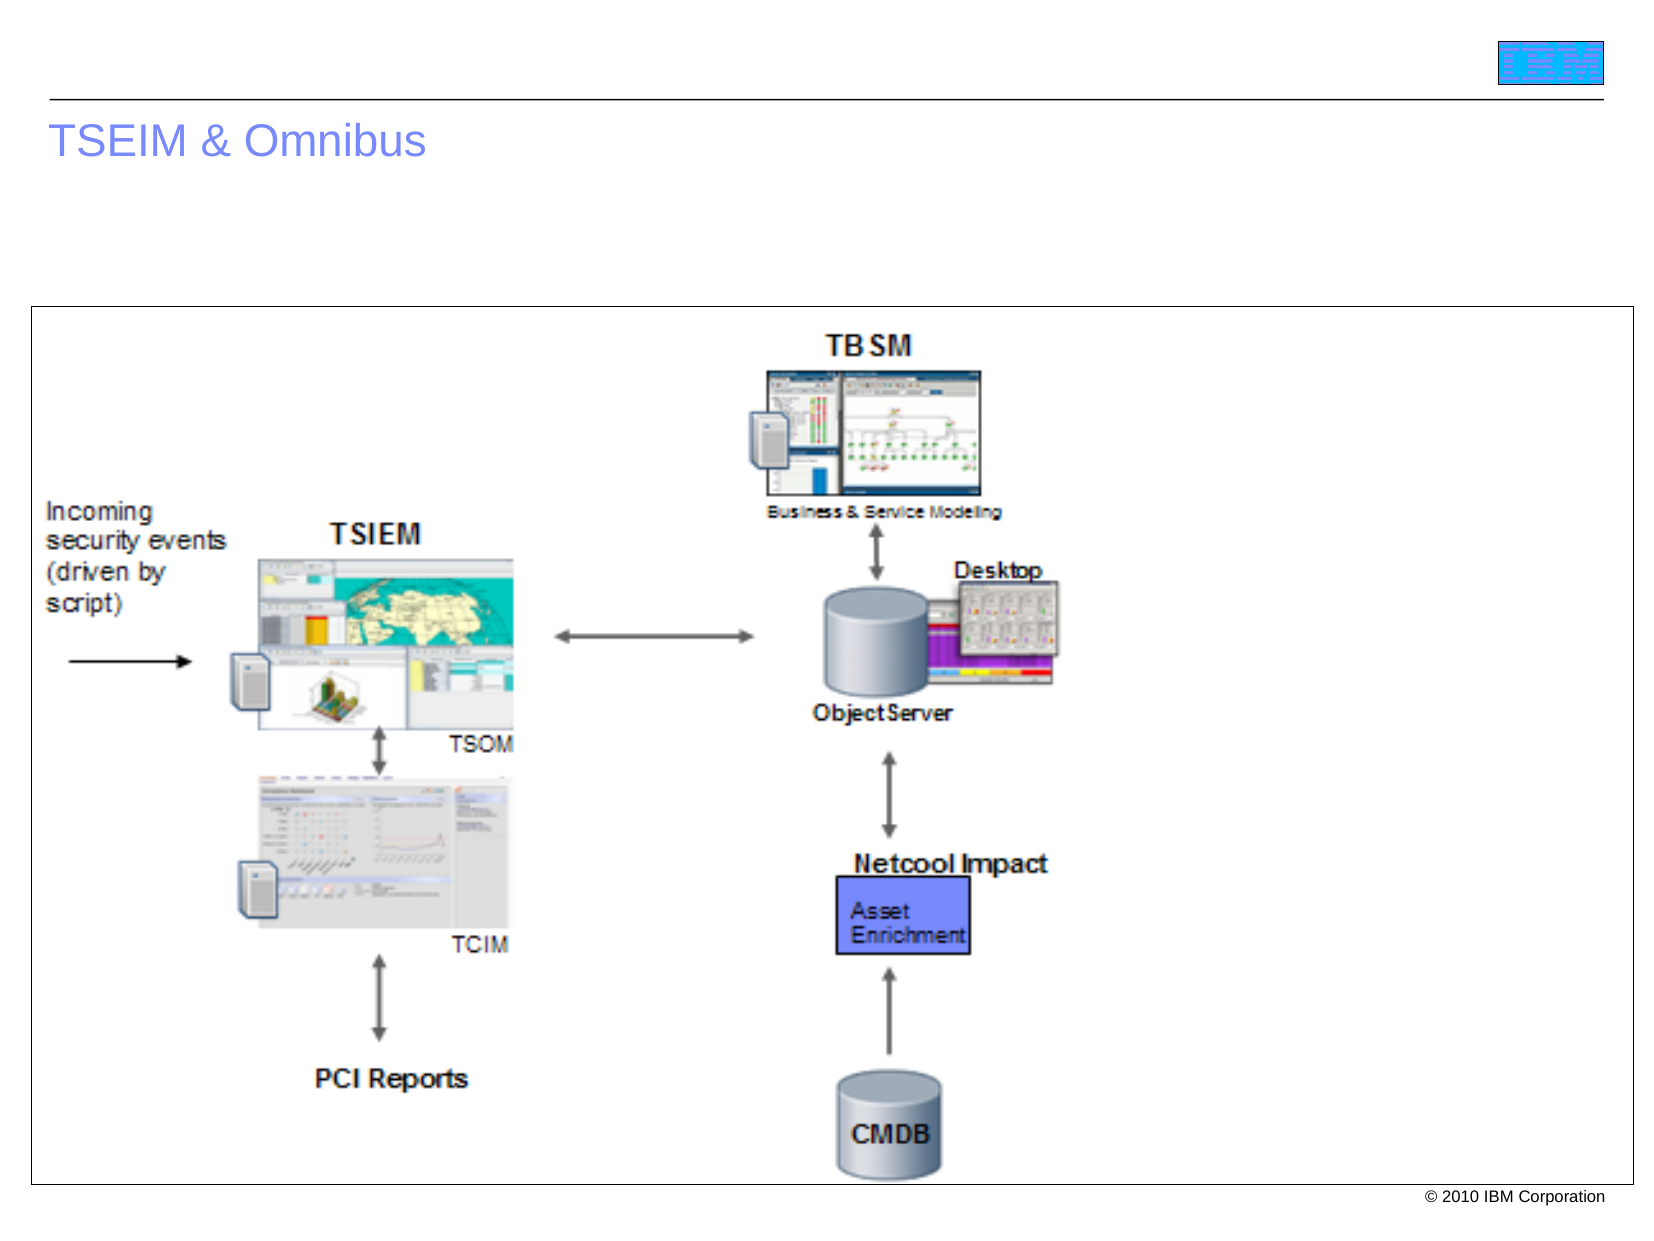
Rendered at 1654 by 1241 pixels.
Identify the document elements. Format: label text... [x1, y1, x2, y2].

title TSEIM & Omnibus [33, 107, 1604, 239]
picture [31, 306, 1634, 1185]
